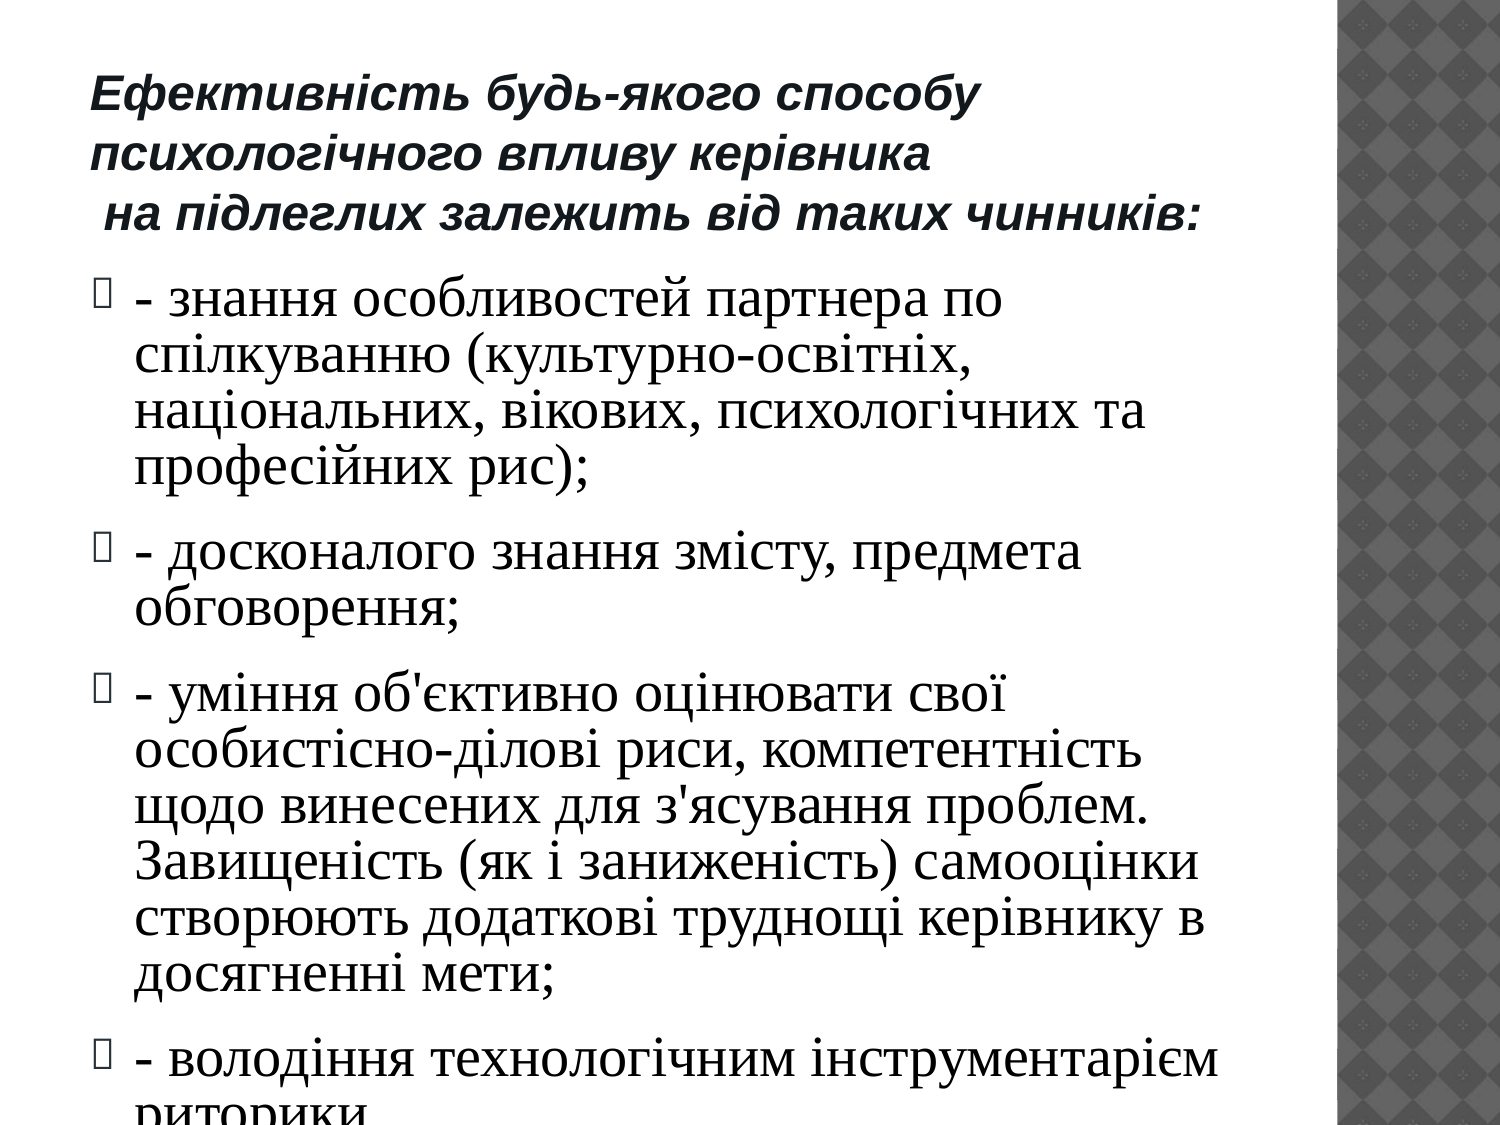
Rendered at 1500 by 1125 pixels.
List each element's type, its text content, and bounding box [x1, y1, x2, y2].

title Ефективність будь-якого способу психологічного впливу керівника на підлеглих залежить від таких чин­ників: [75, 52, 1263, 240]
list - знання особливостей партнера по спілкуванню (культурно-освітніх, національних, вікових, психологічних та професійних рис); - досконалого знання змісту, предмета обговорення; - уміння об'єктивно оцінювати свої особистісно-ділові риси, компетентність щодо винесених для з'ясування проблем. Завищеність (як і заниженість) самооцінки створюють додаткові труднощі керів­нику в досягненні мети; - володіння технологічним інструментарієм риторики. [75, 264, 1263, 1059]
picture [1337, 0, 1500, 1125]
